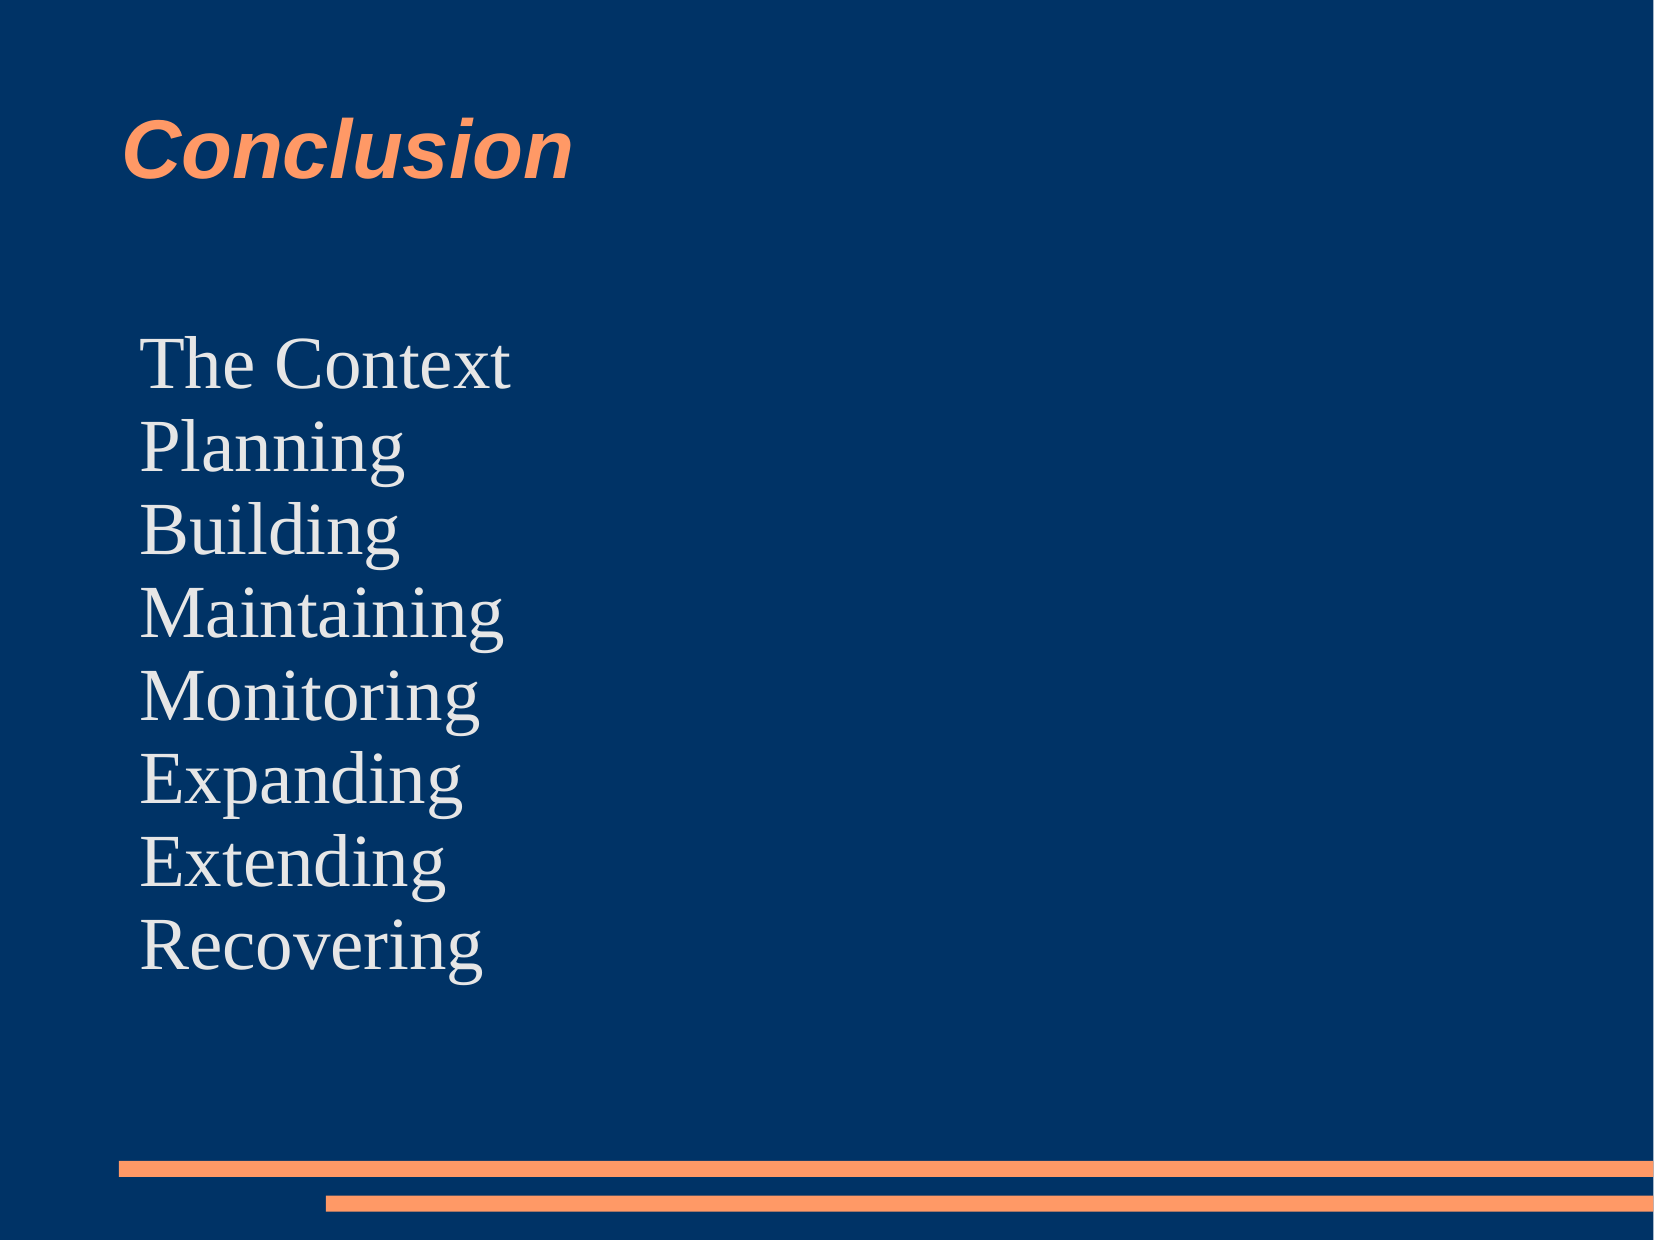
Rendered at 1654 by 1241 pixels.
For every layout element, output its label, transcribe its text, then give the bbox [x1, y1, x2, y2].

title Conclusion [121, 46, 1534, 254]
list The Context Planning Building Maintaining Monitoring Expanding Extending Recovering [121, 322, 1561, 1118]
